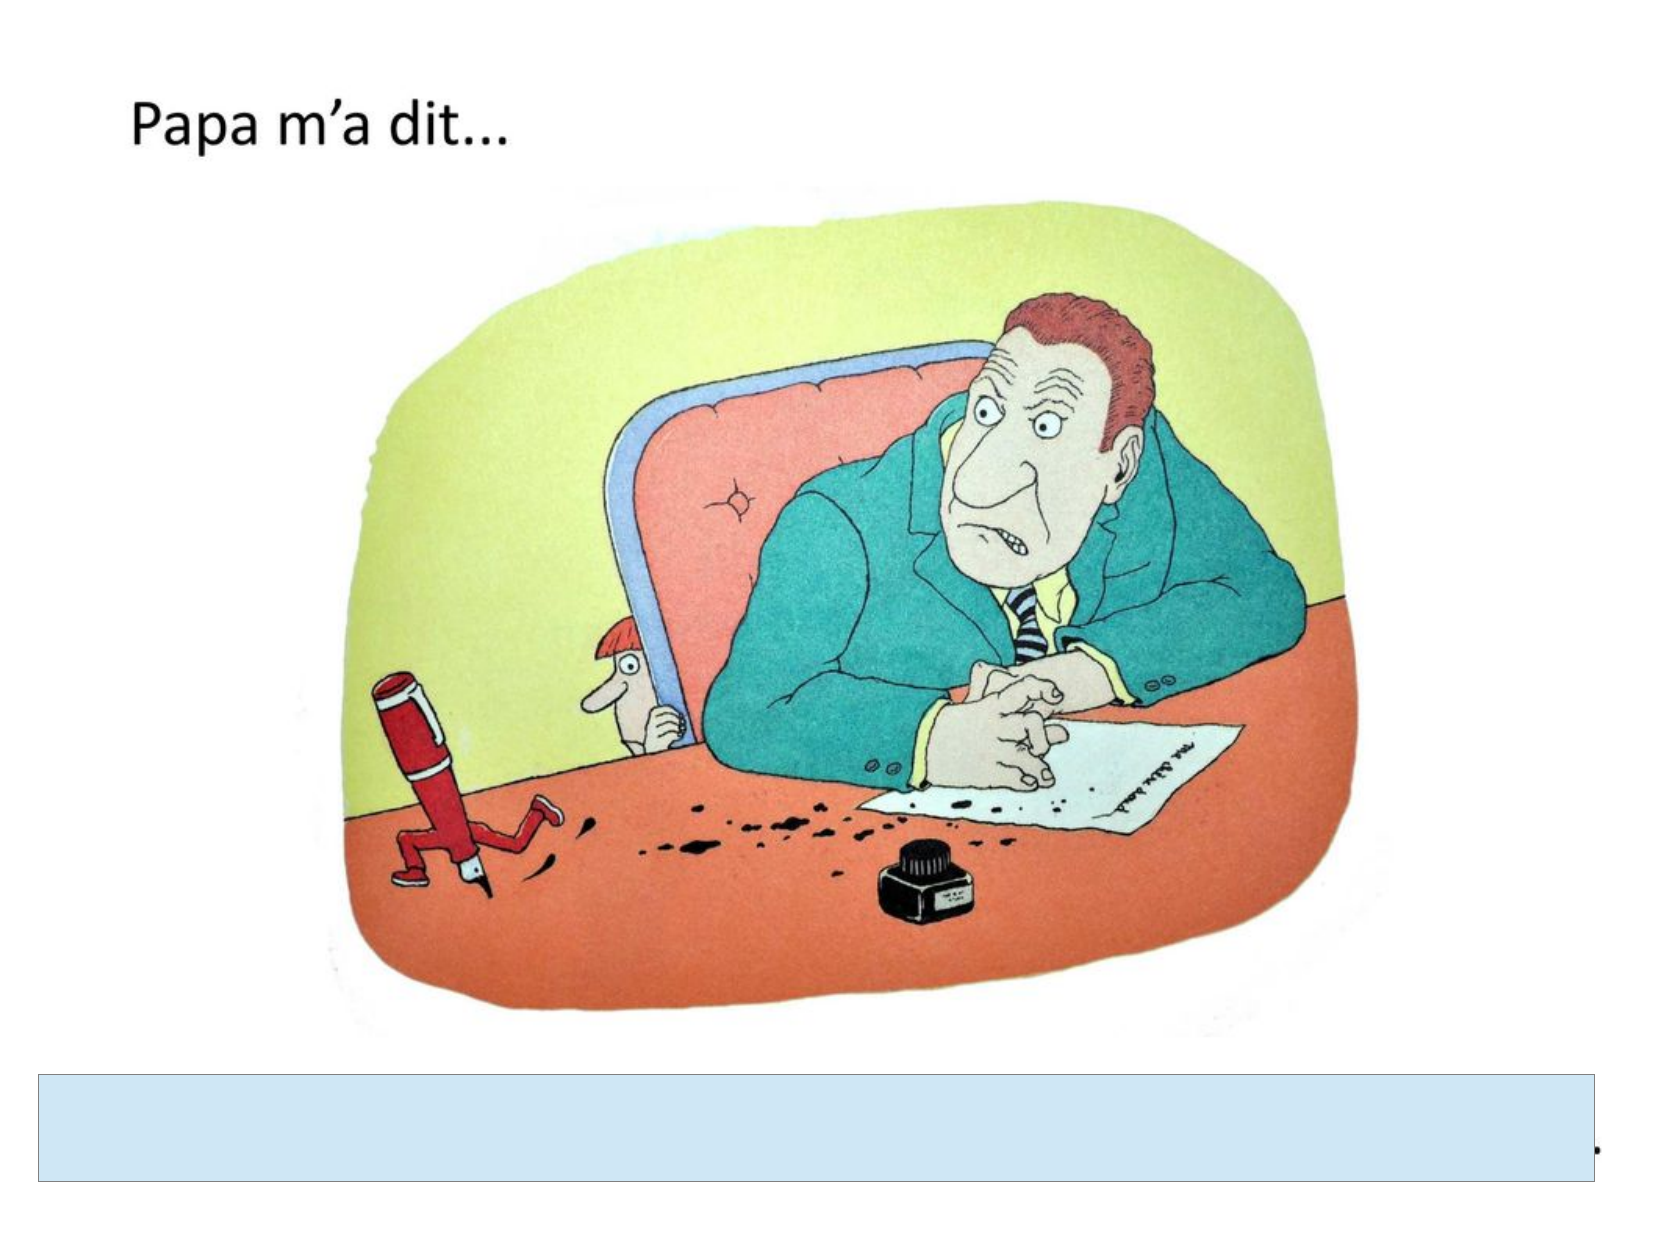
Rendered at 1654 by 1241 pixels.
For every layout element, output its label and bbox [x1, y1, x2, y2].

text_box [38, 1074, 1595, 1182]
picture [38, 24, 1639, 1225]
